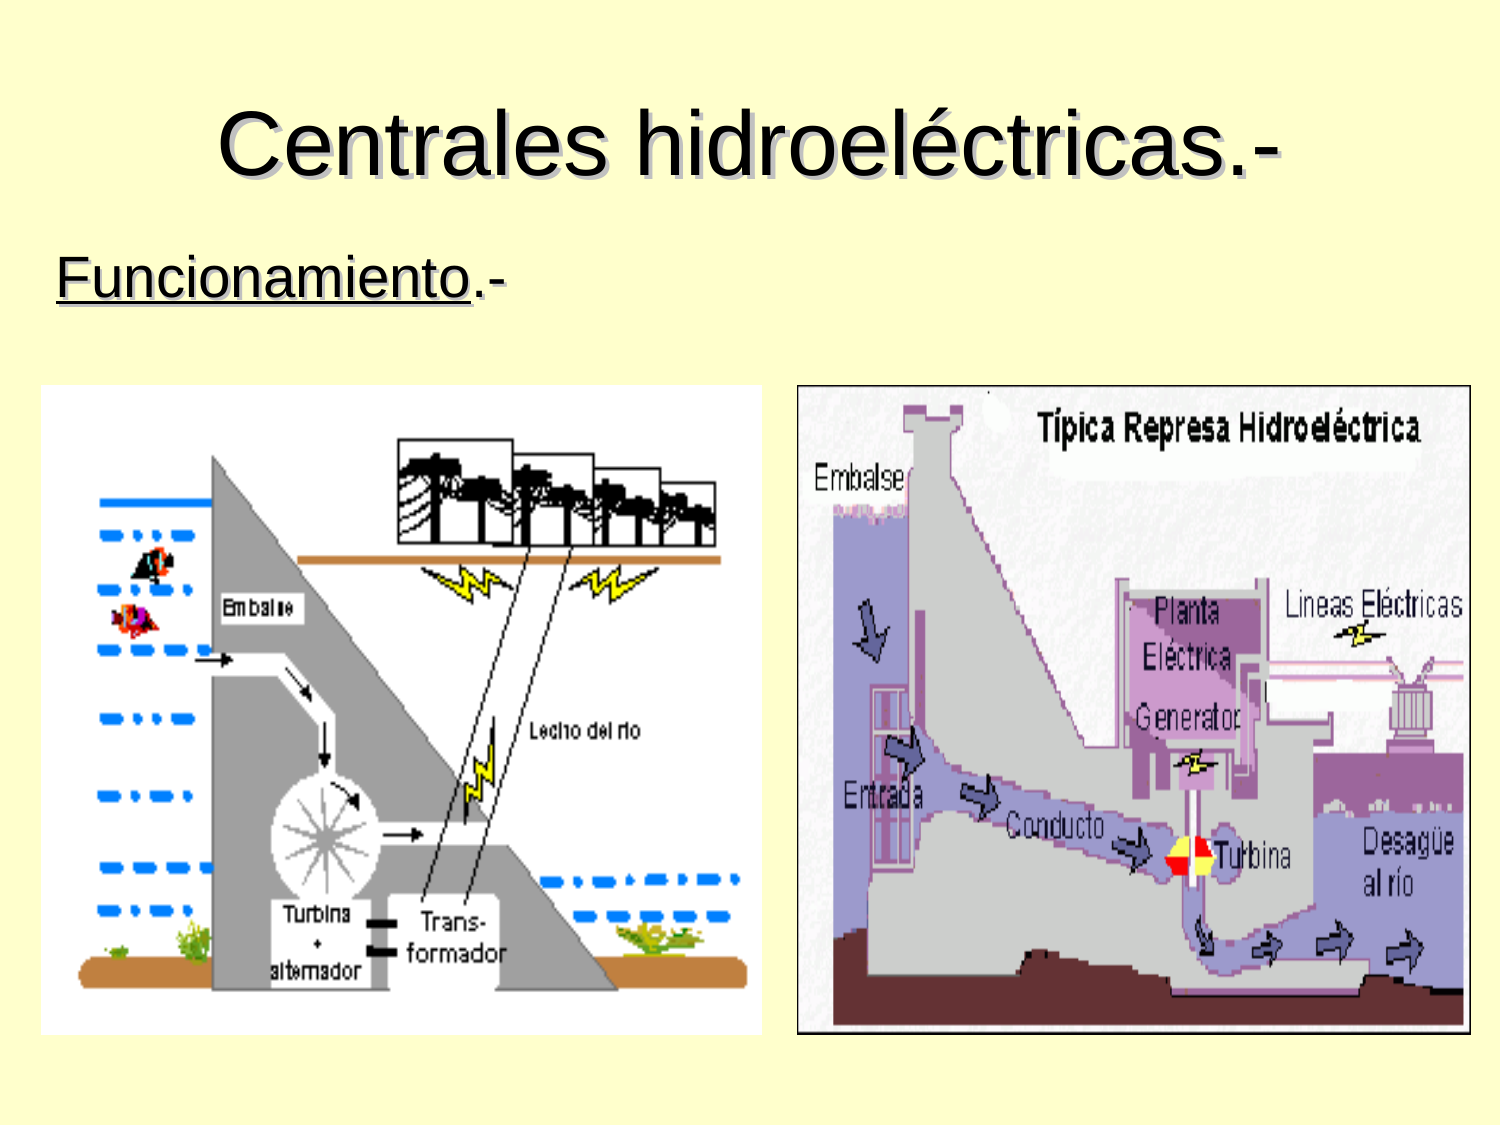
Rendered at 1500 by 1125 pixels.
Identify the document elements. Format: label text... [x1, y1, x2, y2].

list Funcionamiento.- [41, 231, 1392, 402]
title Centrales hidroeléctricas.- [75, 45, 1426, 233]
picture [41, 402, 762, 1035]
picture [797, 385, 1471, 1035]
